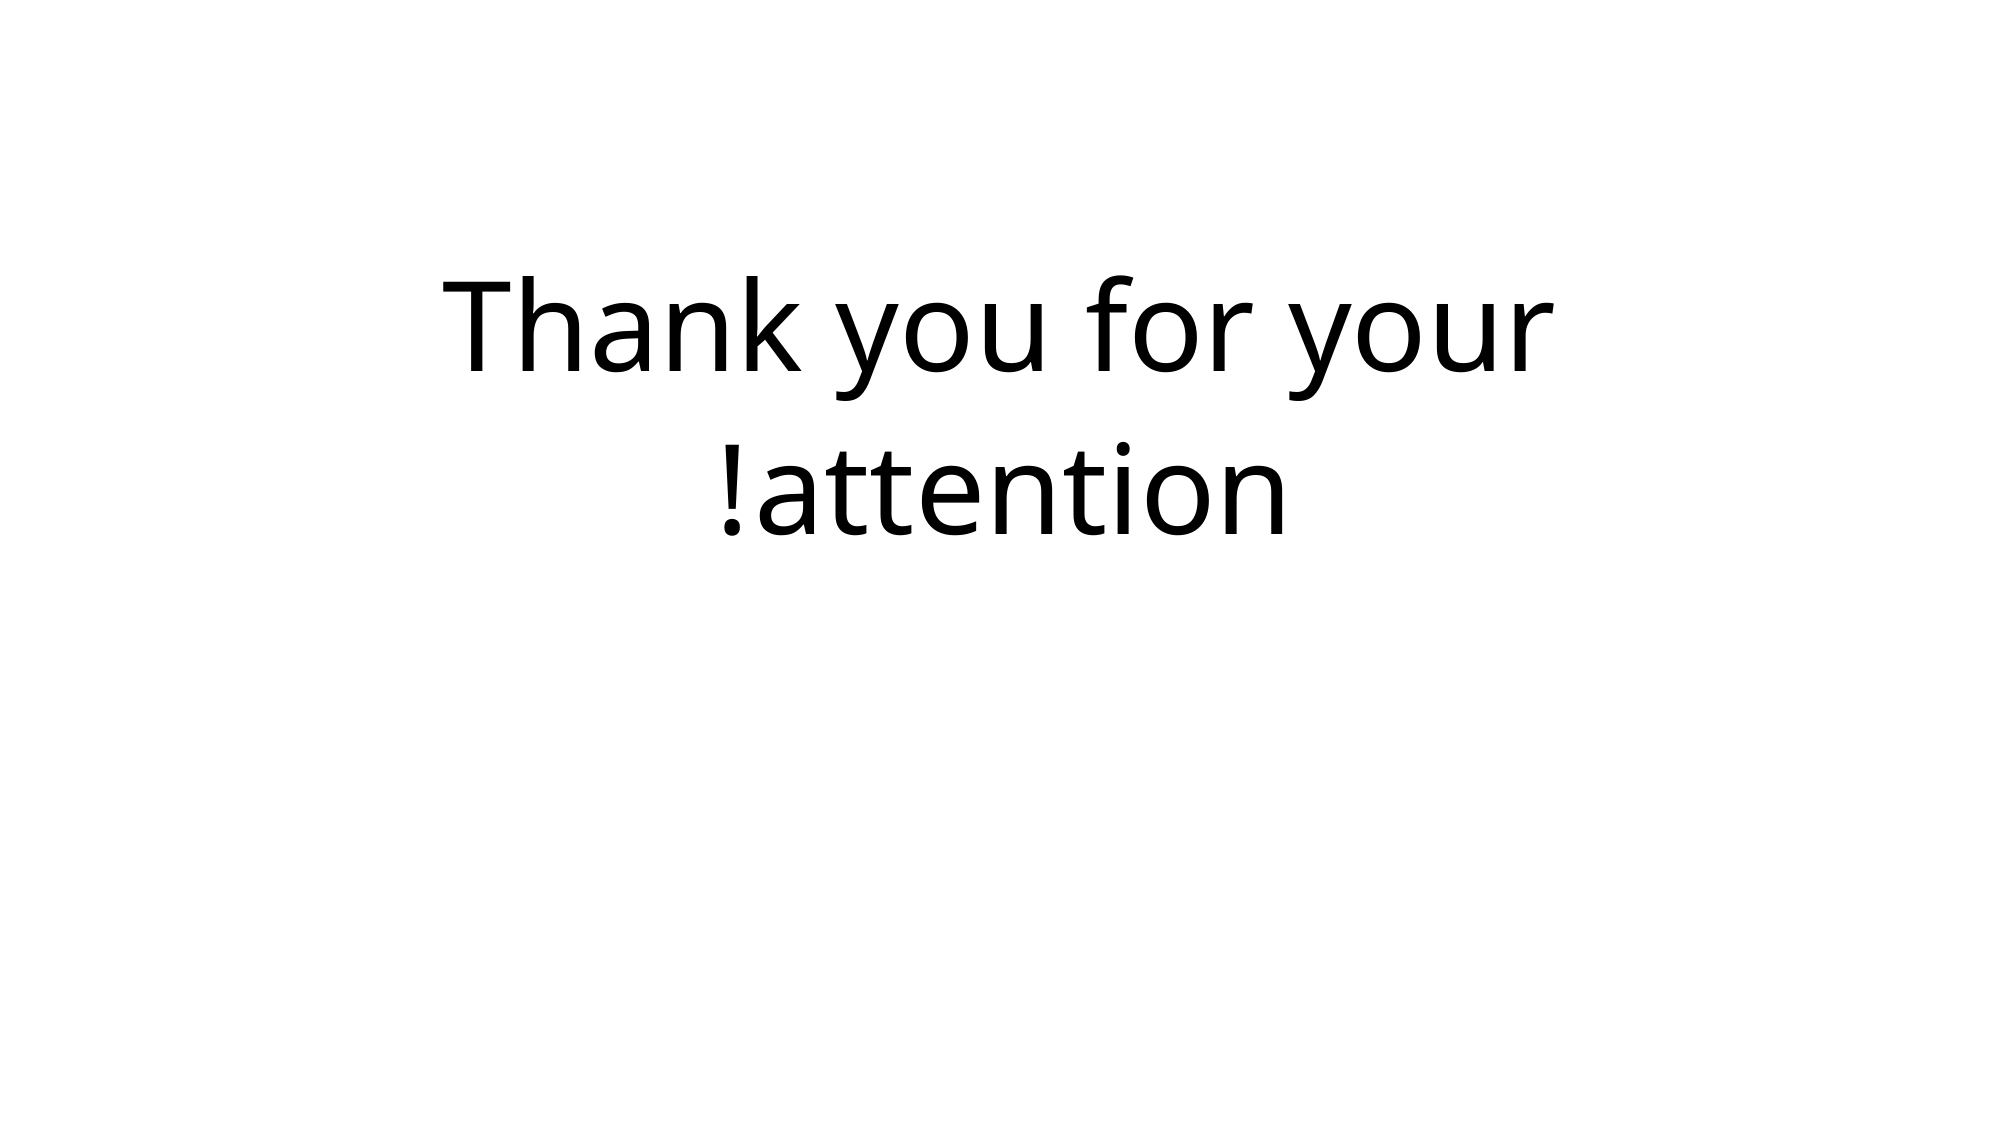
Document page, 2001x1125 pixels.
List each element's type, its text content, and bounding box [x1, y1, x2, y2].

text_box Thank you for your attention! [249, 184, 1750, 576]
